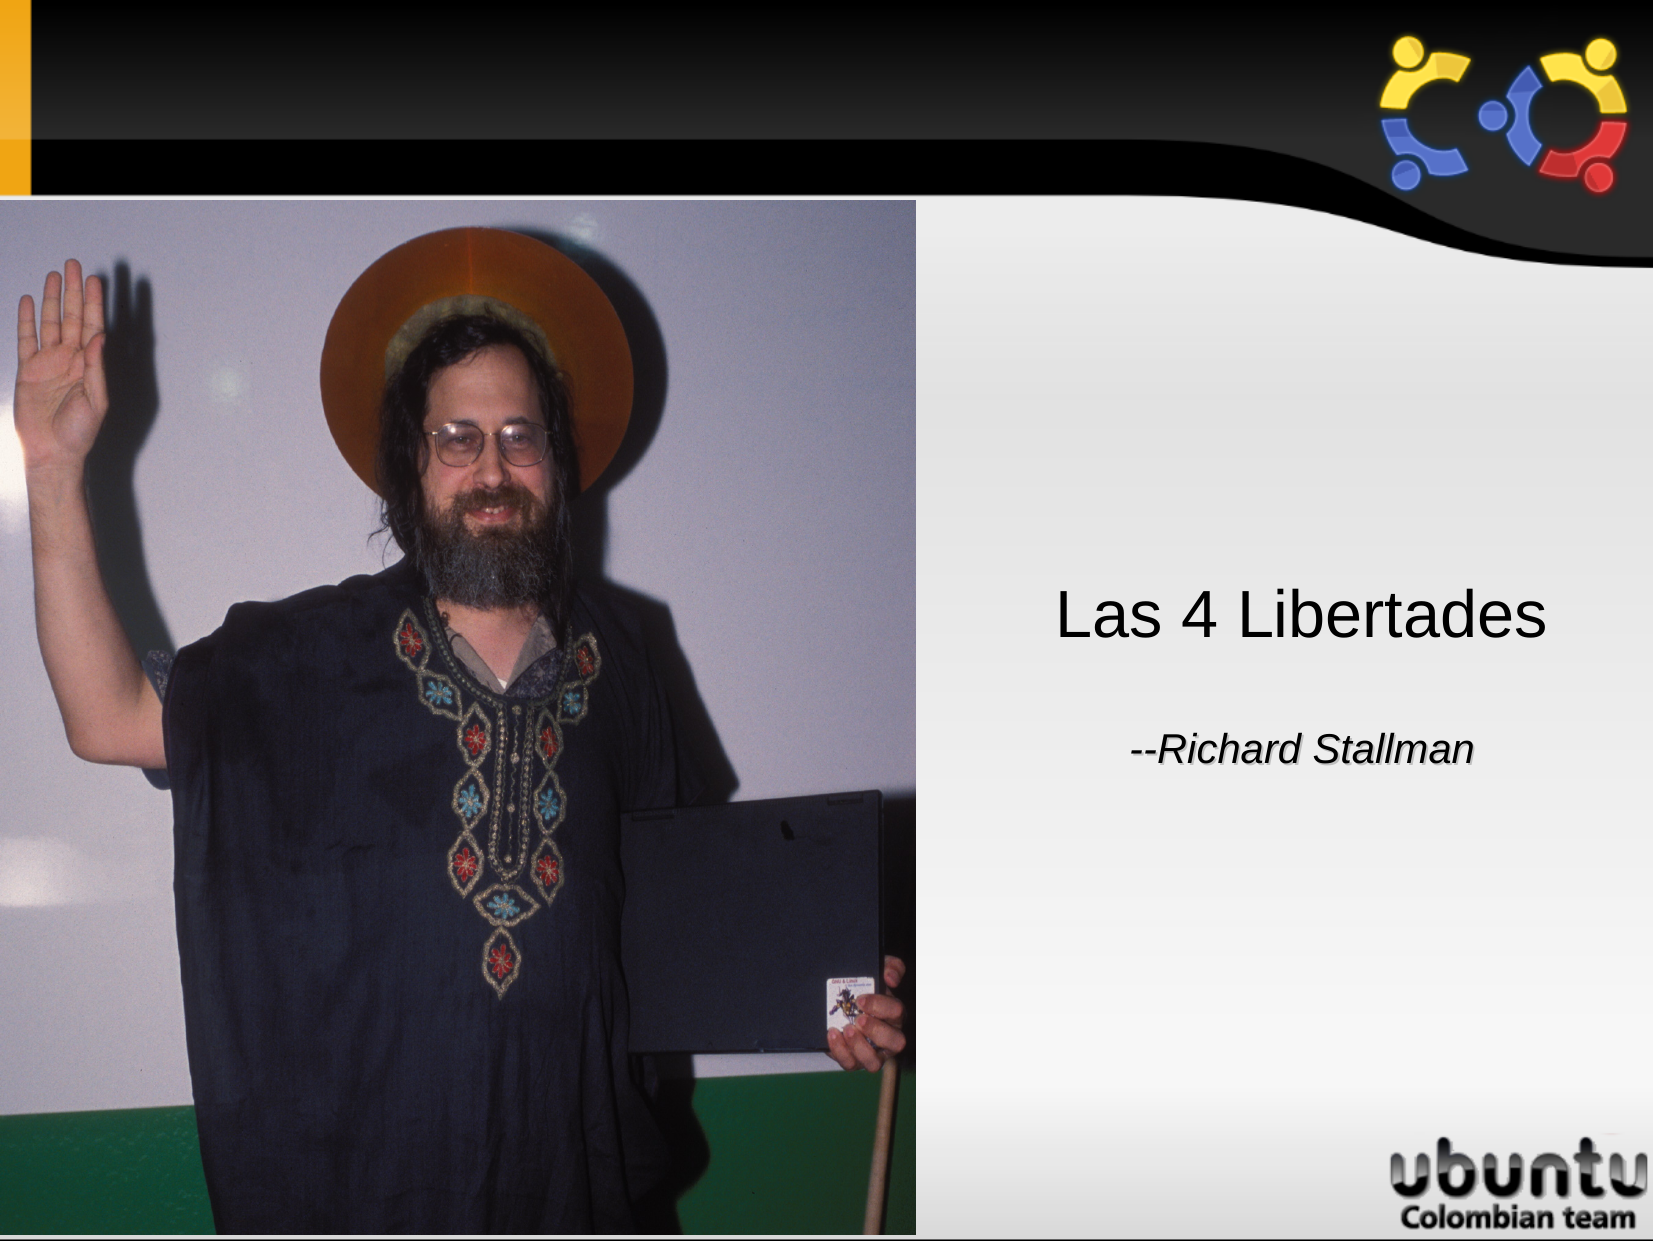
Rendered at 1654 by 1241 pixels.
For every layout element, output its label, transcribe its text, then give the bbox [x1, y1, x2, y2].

picture [0, 0, 1653, 1241]
subtitle Las 4 Libertades --Richard Stallman [916, 463, 1654, 886]
